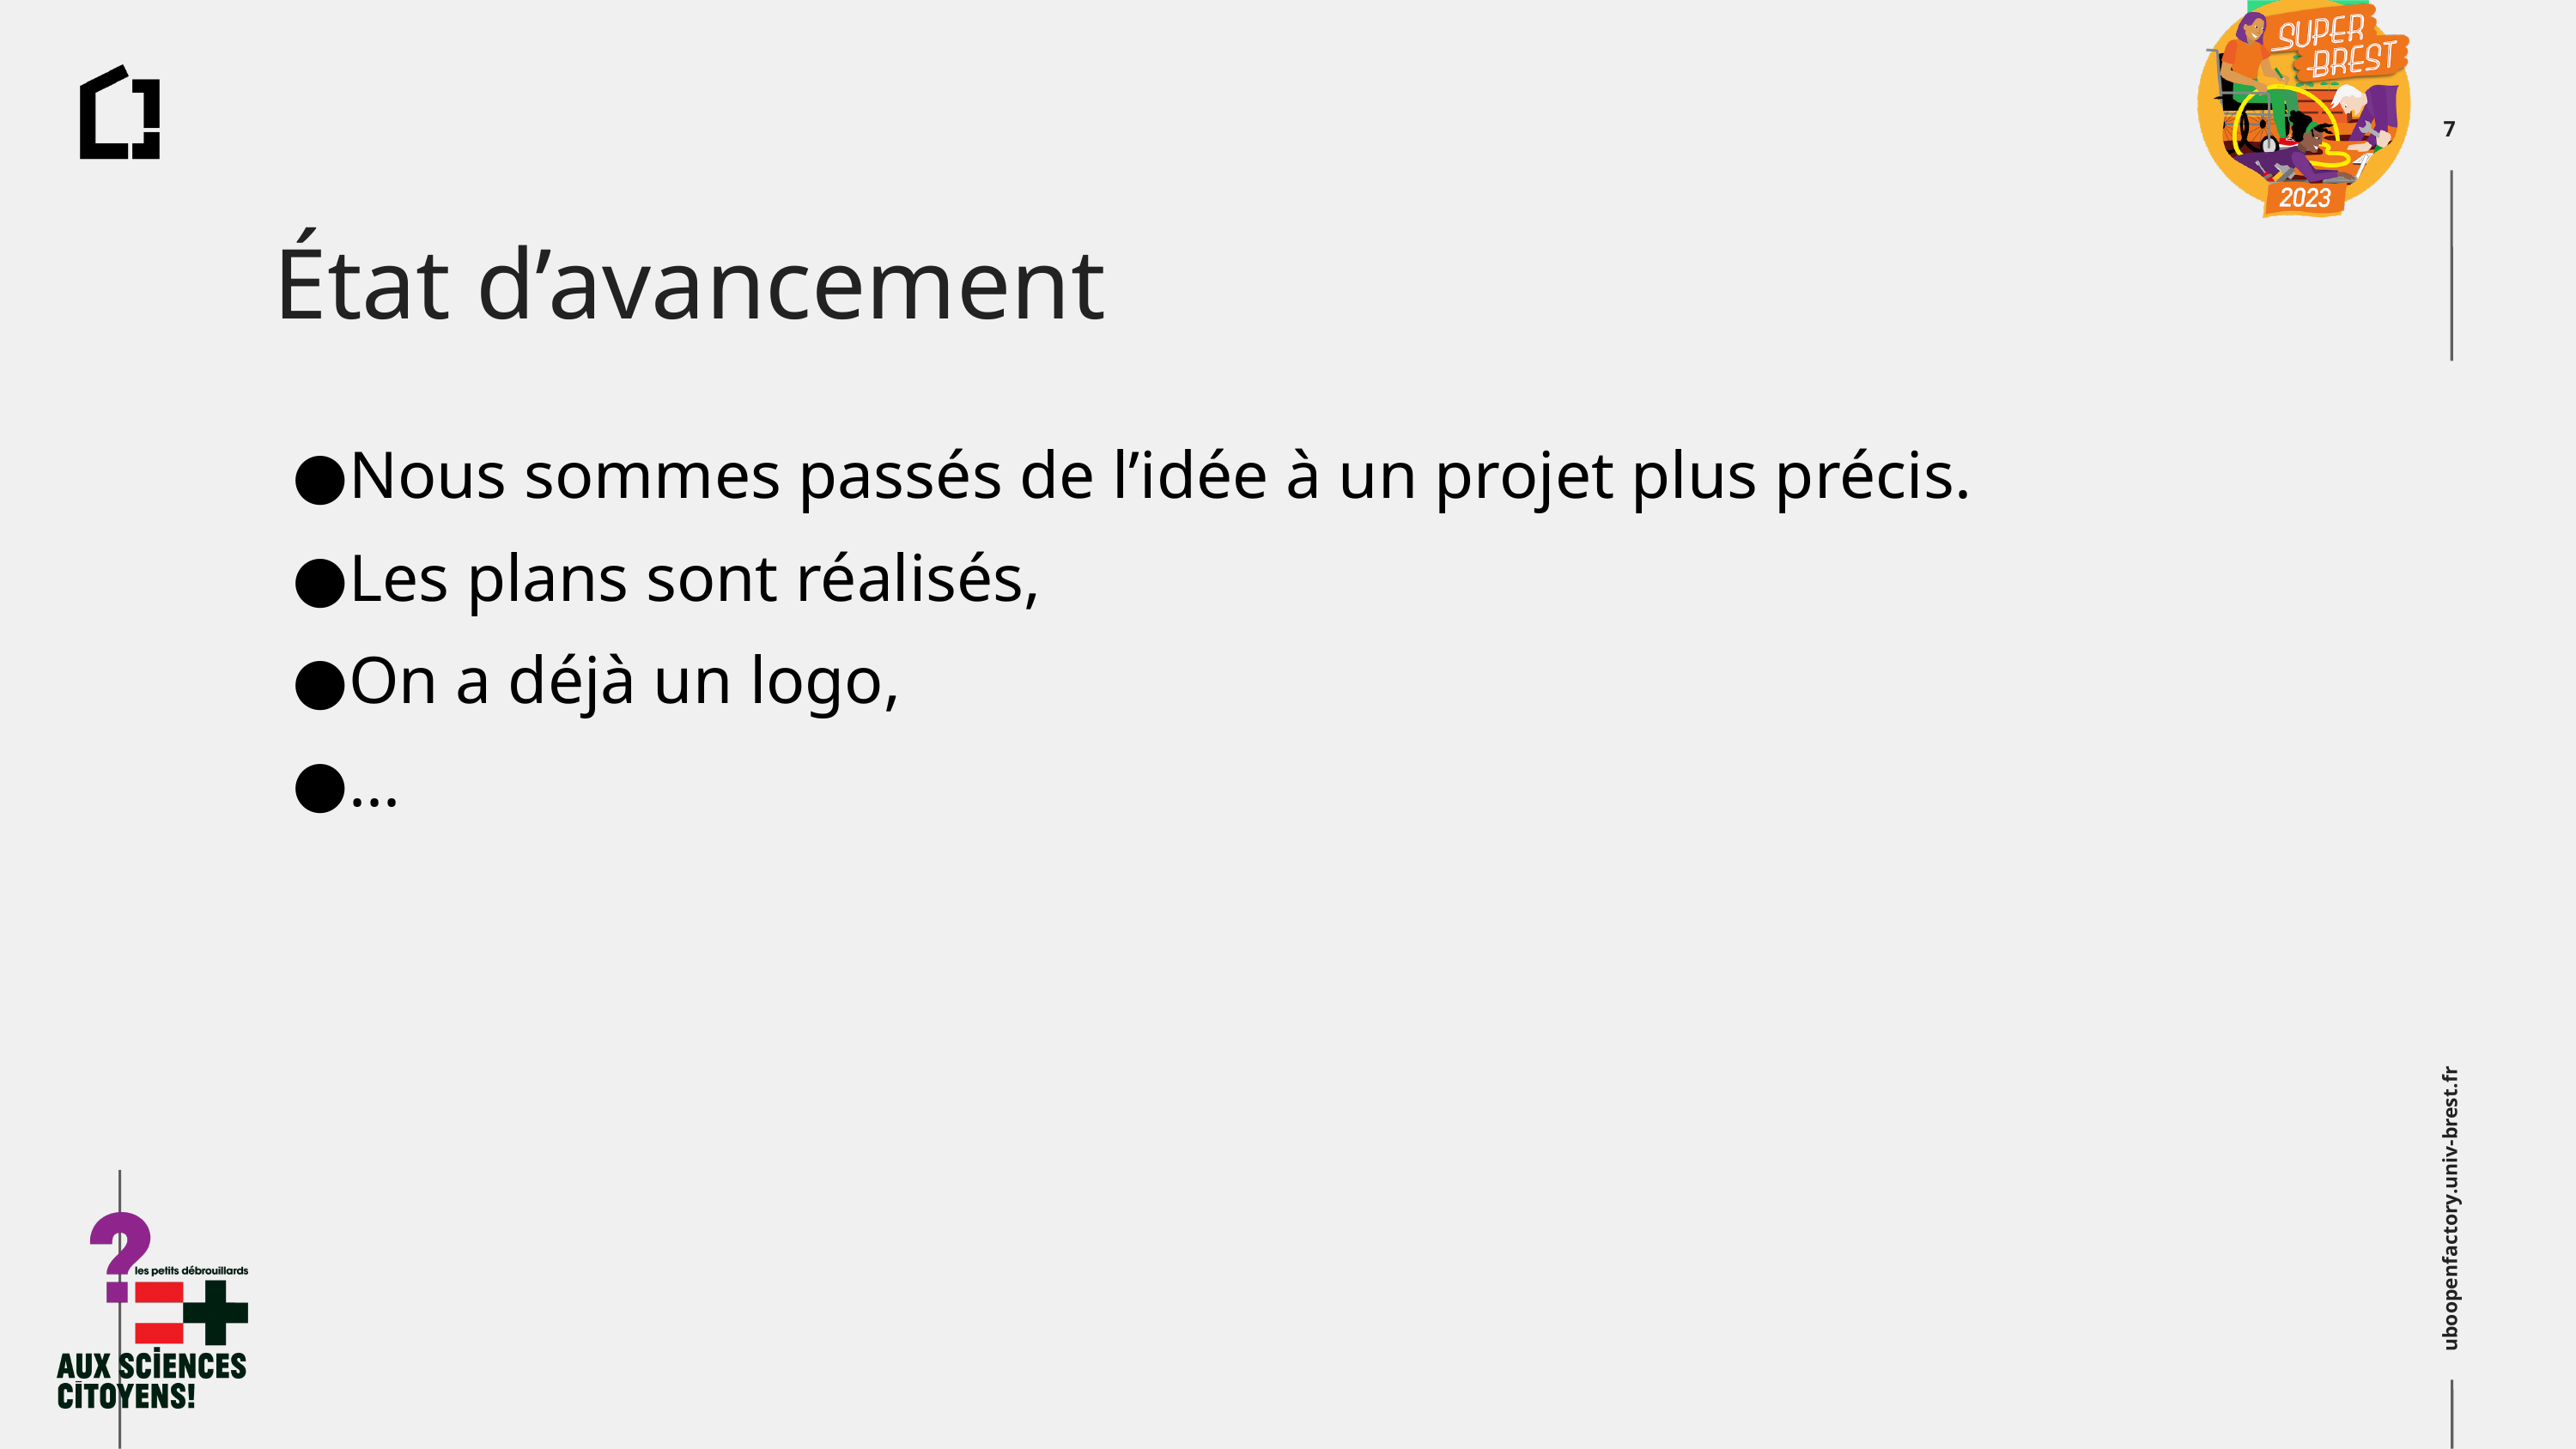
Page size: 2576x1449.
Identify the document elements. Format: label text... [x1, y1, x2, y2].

picture [57, 1212, 248, 1409]
slide_number <number> [2430, 93, 2456, 145]
picture [0, 0, 239, 239]
title État d’avancement [273, 217, 1741, 434]
list Nous sommes passés de l’idée à un projet plus précis. Les plans sont réalisés, On a déjà un logo, ... [275, 433, 2188, 1122]
picture [2175, 0, 2430, 239]
